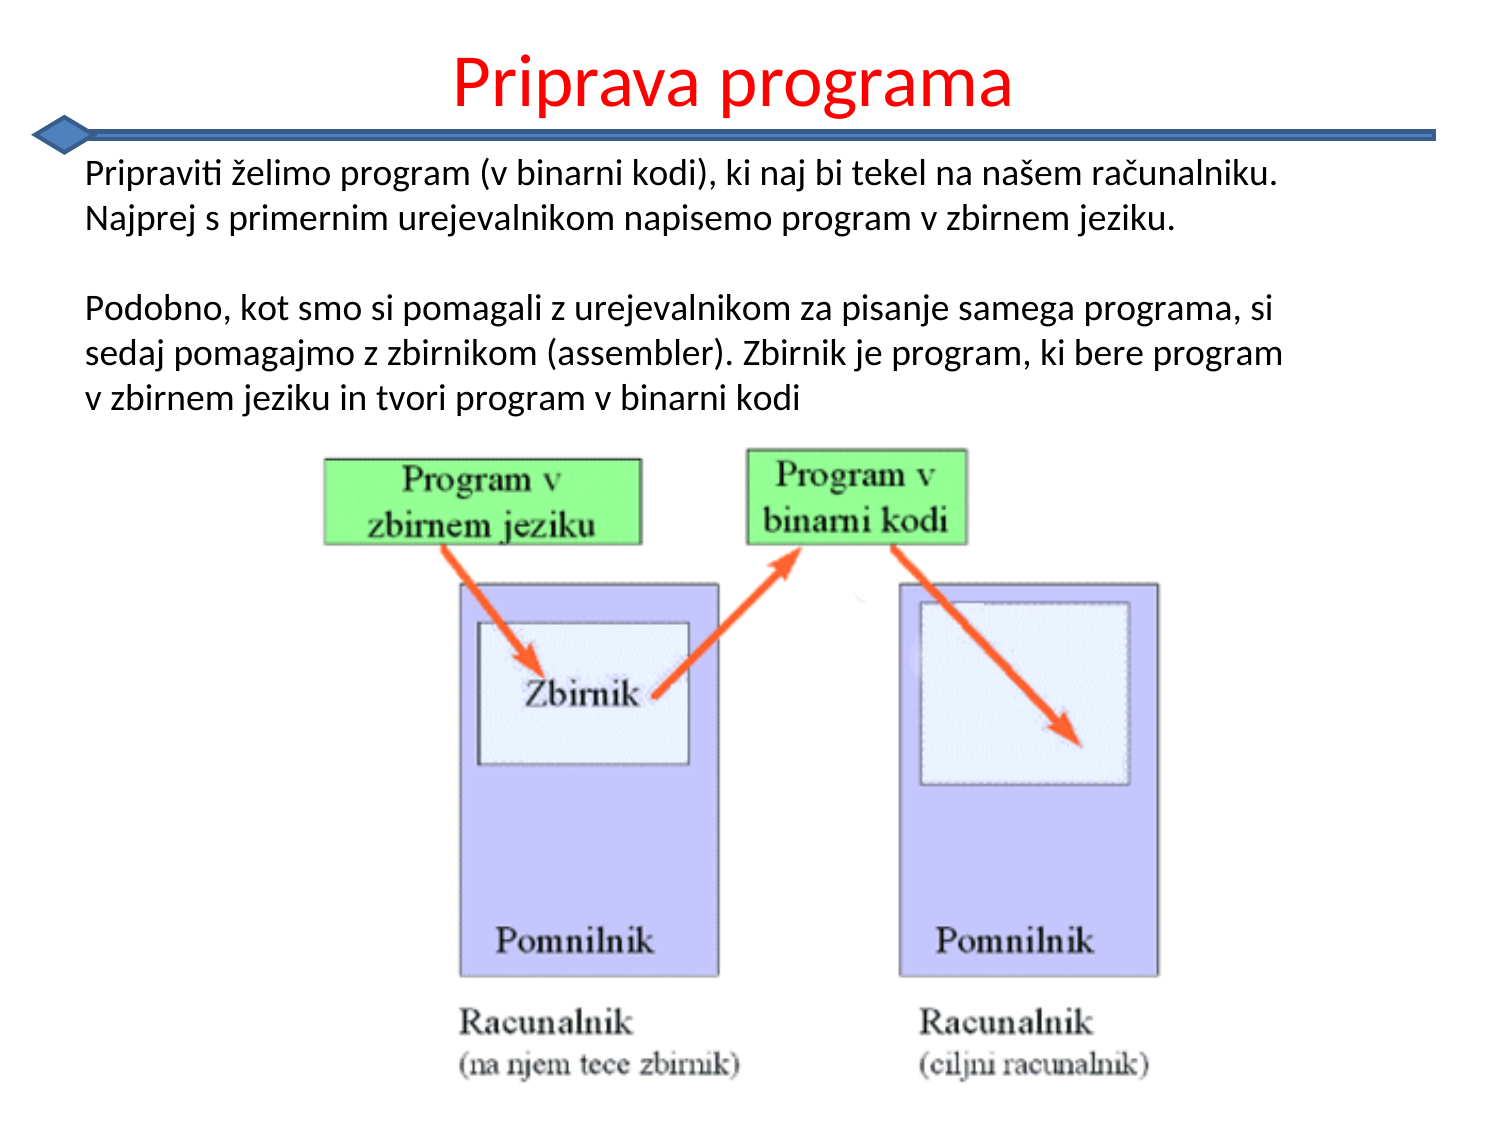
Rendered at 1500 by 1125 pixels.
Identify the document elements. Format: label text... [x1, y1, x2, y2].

picture [292, 427, 1221, 1125]
title Priprava programa [58, 0, 1409, 153]
text_box Pripraviti želimo program (v binarni kodi), ki naj bi tekel na našem računalniku. Najprej s primernim urejevalnikom napisemo program v zbirnem jeziku. Podobno, kot smo si pomagali z urejevalnikom za pisanje samega programa, si sedaj pomagajmo z zbirnikom (assembler). Zbirnik je program, ki bere program v zbirnem jeziku in tvori program v binarni kodi [70, 140, 1313, 472]
